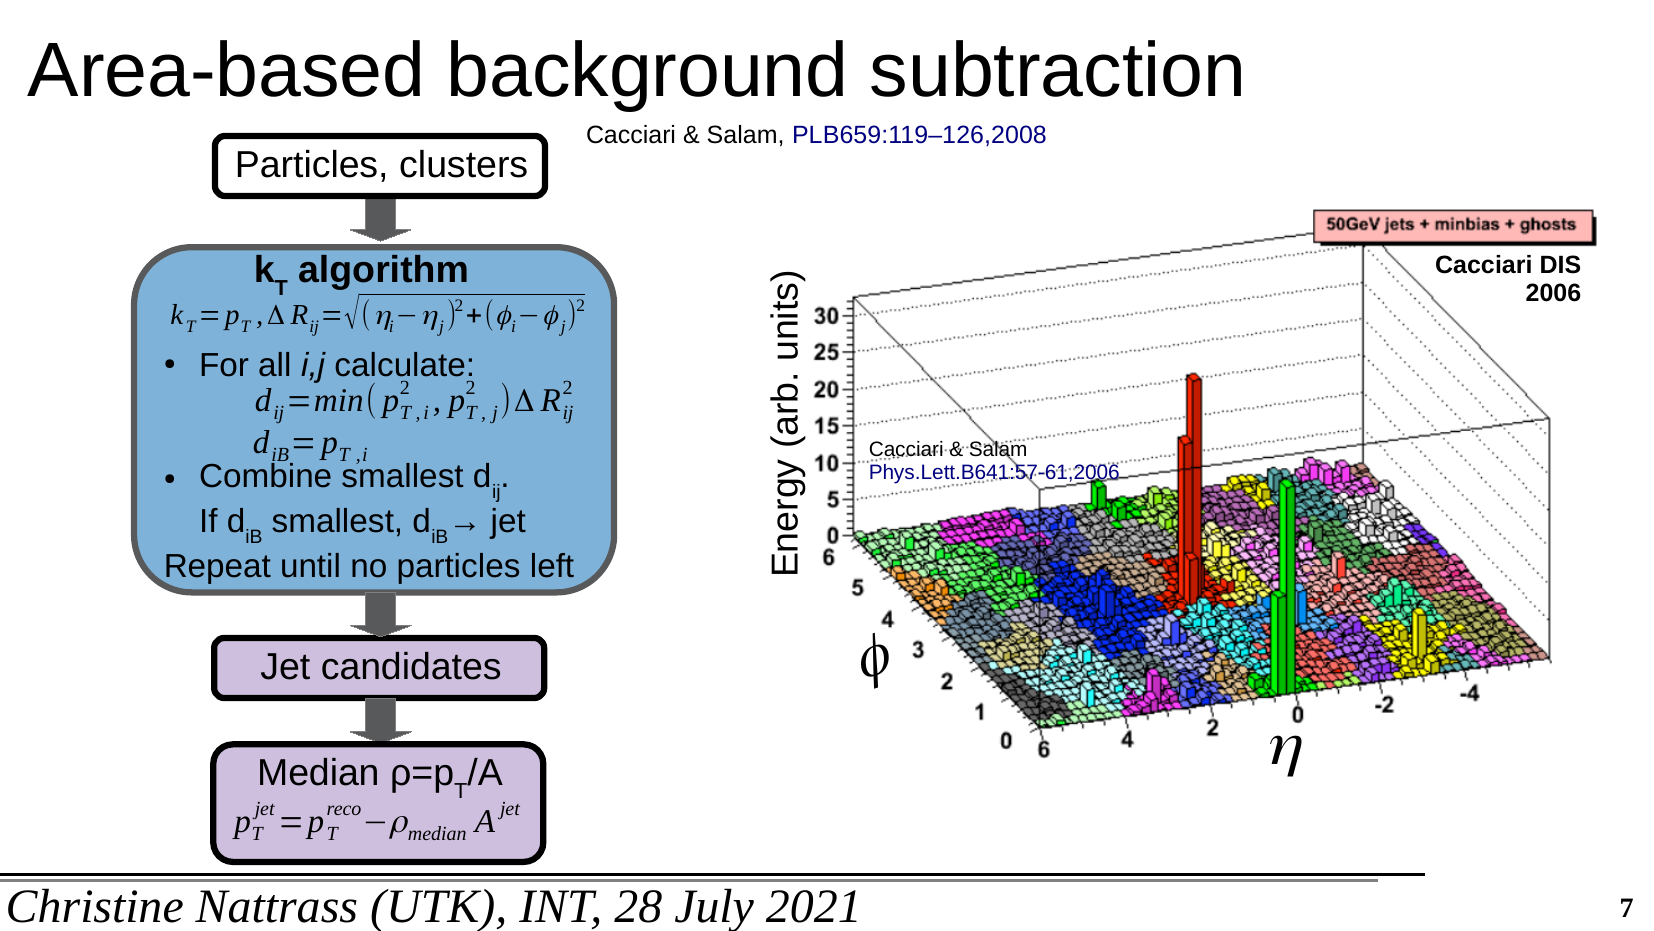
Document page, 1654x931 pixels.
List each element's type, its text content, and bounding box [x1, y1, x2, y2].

text_box Cacciari & Salam, PLB659:119–126,2008 [571, 112, 1111, 156]
text_box Jet candidates [215, 637, 546, 695]
text_box Median ρ=pT/A [215, 744, 546, 811]
text_box [134, 247, 615, 574]
chart [1256, 733, 1309, 781]
chart [246, 377, 581, 466]
text_box For all i,j calculate: Combine smallest dij. If diB smallest, diB→ jet Repeat until no particles left [149, 339, 630, 593]
text_box [350, 200, 411, 242]
text_box [350, 592, 412, 637]
text_box Cacciari DIS 2006 [1386, 243, 1597, 314]
text_box Particles, clusters [216, 135, 547, 193]
text_box [217, 695, 541, 744]
chart [164, 292, 592, 336]
title Area-based background subtraction [0, 13, 1276, 127]
text_box [213, 756, 544, 862]
chart [840, 627, 904, 698]
chart [225, 798, 528, 845]
text_box kT algorithm [239, 241, 534, 308]
text_box Cacciari & Salam Phys.Lett.B641:57-61,2006 [853, 430, 1135, 492]
text_box Energy (arb. units) [756, 255, 814, 593]
picture [813, 209, 1597, 759]
